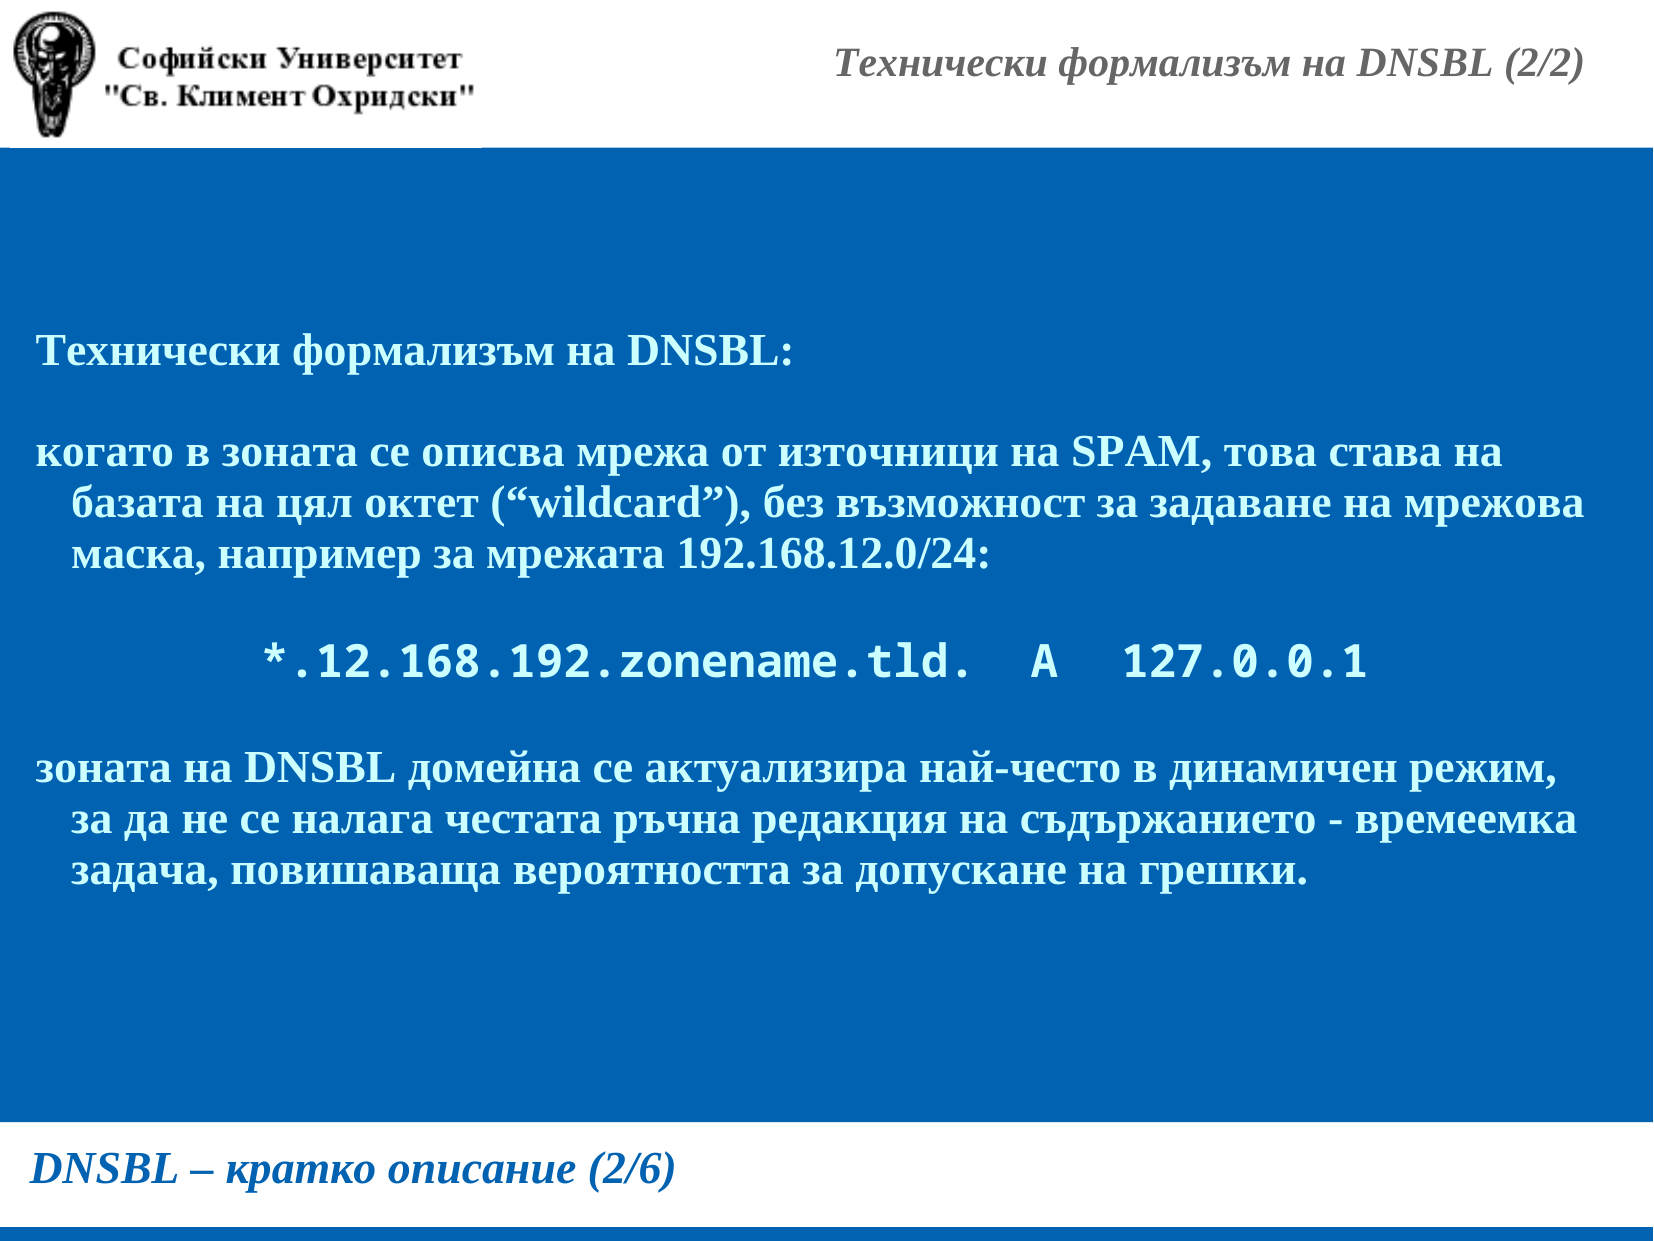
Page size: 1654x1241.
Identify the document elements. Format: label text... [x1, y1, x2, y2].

text_box Технически формализъм на DNSBL: когато в зоната се описва мрежа от източници на SPAM, това става на базата на цял октет (“wildcard”), без възможност за задаване на мрежова маска, например за мрежата 192.168.12.0/24: *.12.168.192.zonename.tld. A 127.0.0.1 зоната на DNSBL домейна се актуализира най-често в динамичен режим, за да не се налага честата ръчна редакция на съдържанието - времеемка задача, повишаваща вероятността за допускане на грешки. [0, 147, 1653, 1123]
text_box DNSBL – кратко описание (2/6) [29, 1143, 681, 1211]
picture [10, 0, 482, 148]
title Технически формализъм на DNSBL (2/2) [767, 2, 1652, 121]
